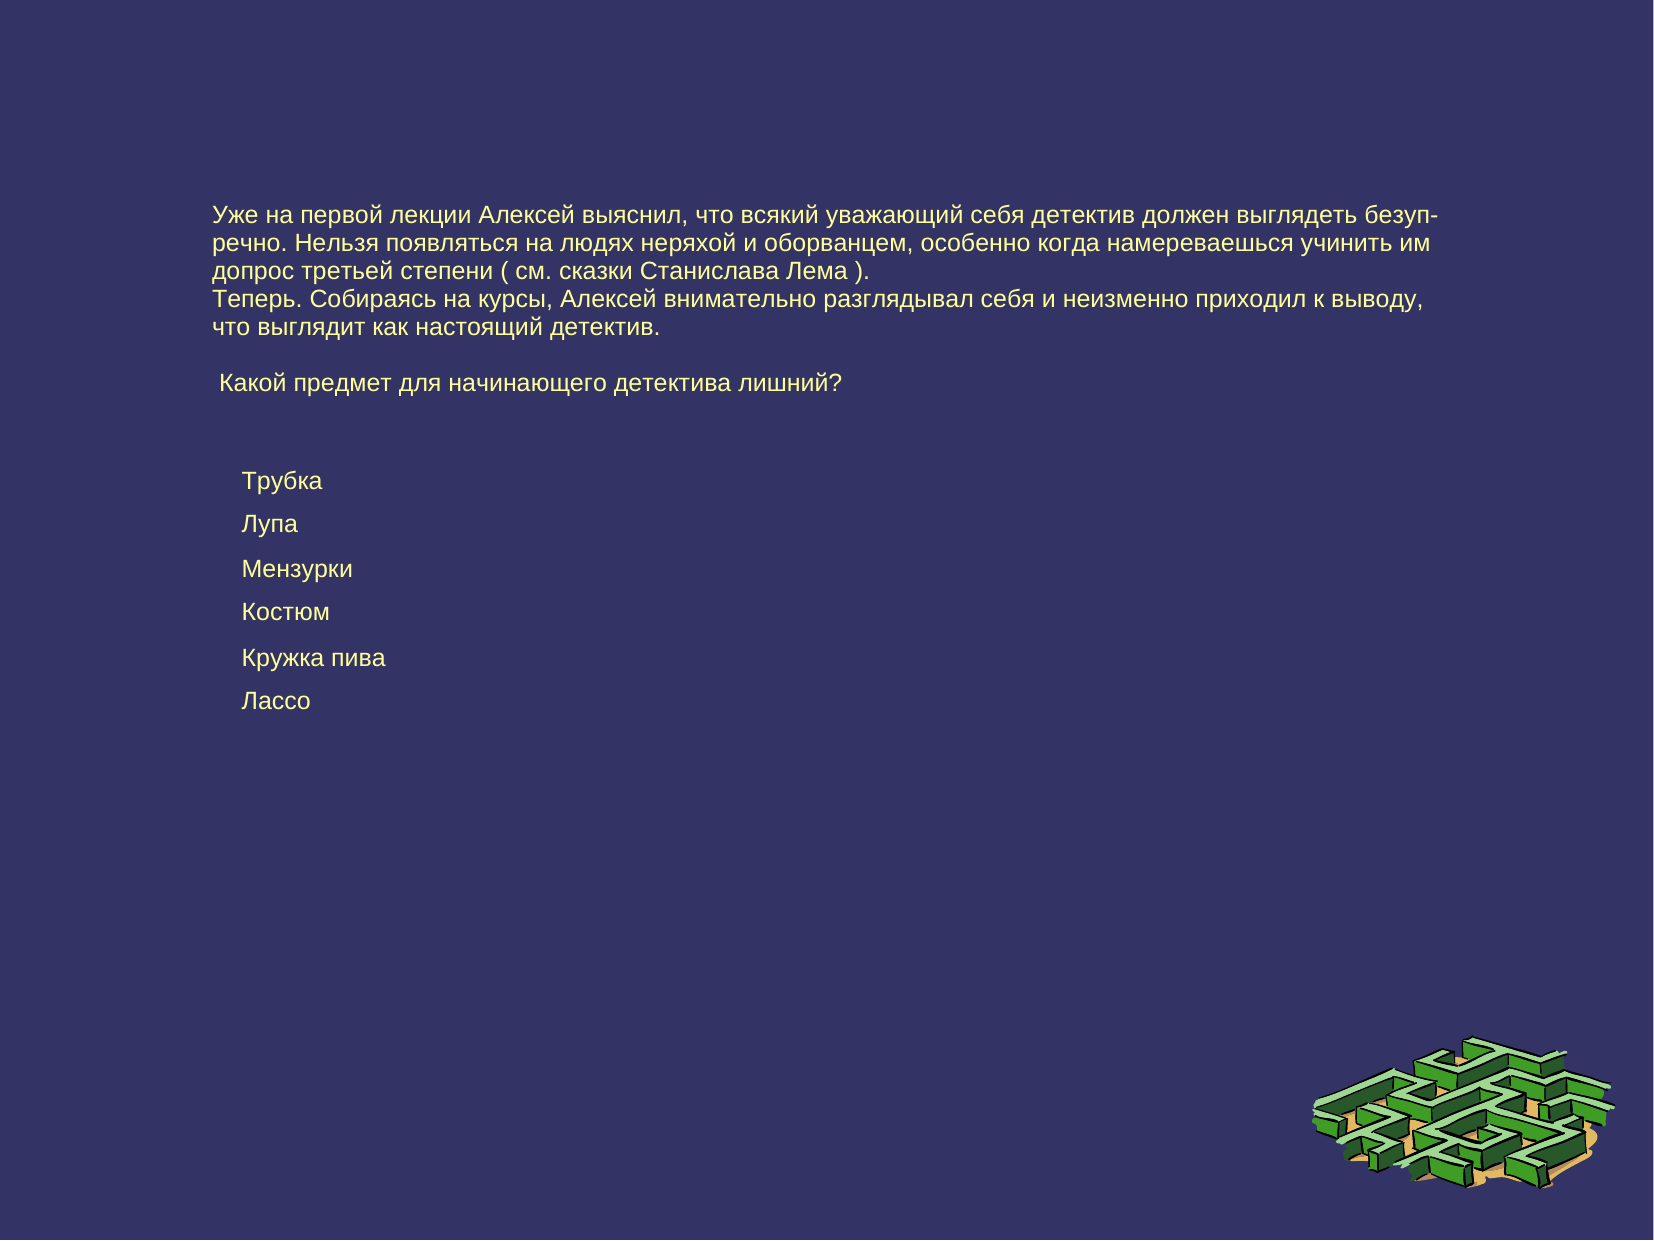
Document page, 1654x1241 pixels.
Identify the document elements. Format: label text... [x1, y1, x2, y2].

text_box Трубка [226, 459, 473, 501]
text_box Уже на первой лекции Алексей выяснил, что всякий уважающий себя детектив должен выглядеть безуп- речно. Нельзя появляться на людях неряхой и оборванцем, особенно когда намереваешься учинить им допрос третьей степени ( см. сказки Станислава Лема ). Теперь. Собираясь на курсы, Алексей внимательно разглядывал себя и неизменно приходил к выводу, что выглядит как настоящий детектив. Какой предмет для начинающего детектива лишний? [197, 193, 1477, 461]
text_box Лупа [226, 501, 473, 545]
text_box Кружка пива [226, 636, 473, 679]
text_box Мензурки [226, 547, 473, 590]
text_box Костюм [226, 590, 473, 634]
text_box Лассо [226, 679, 473, 723]
